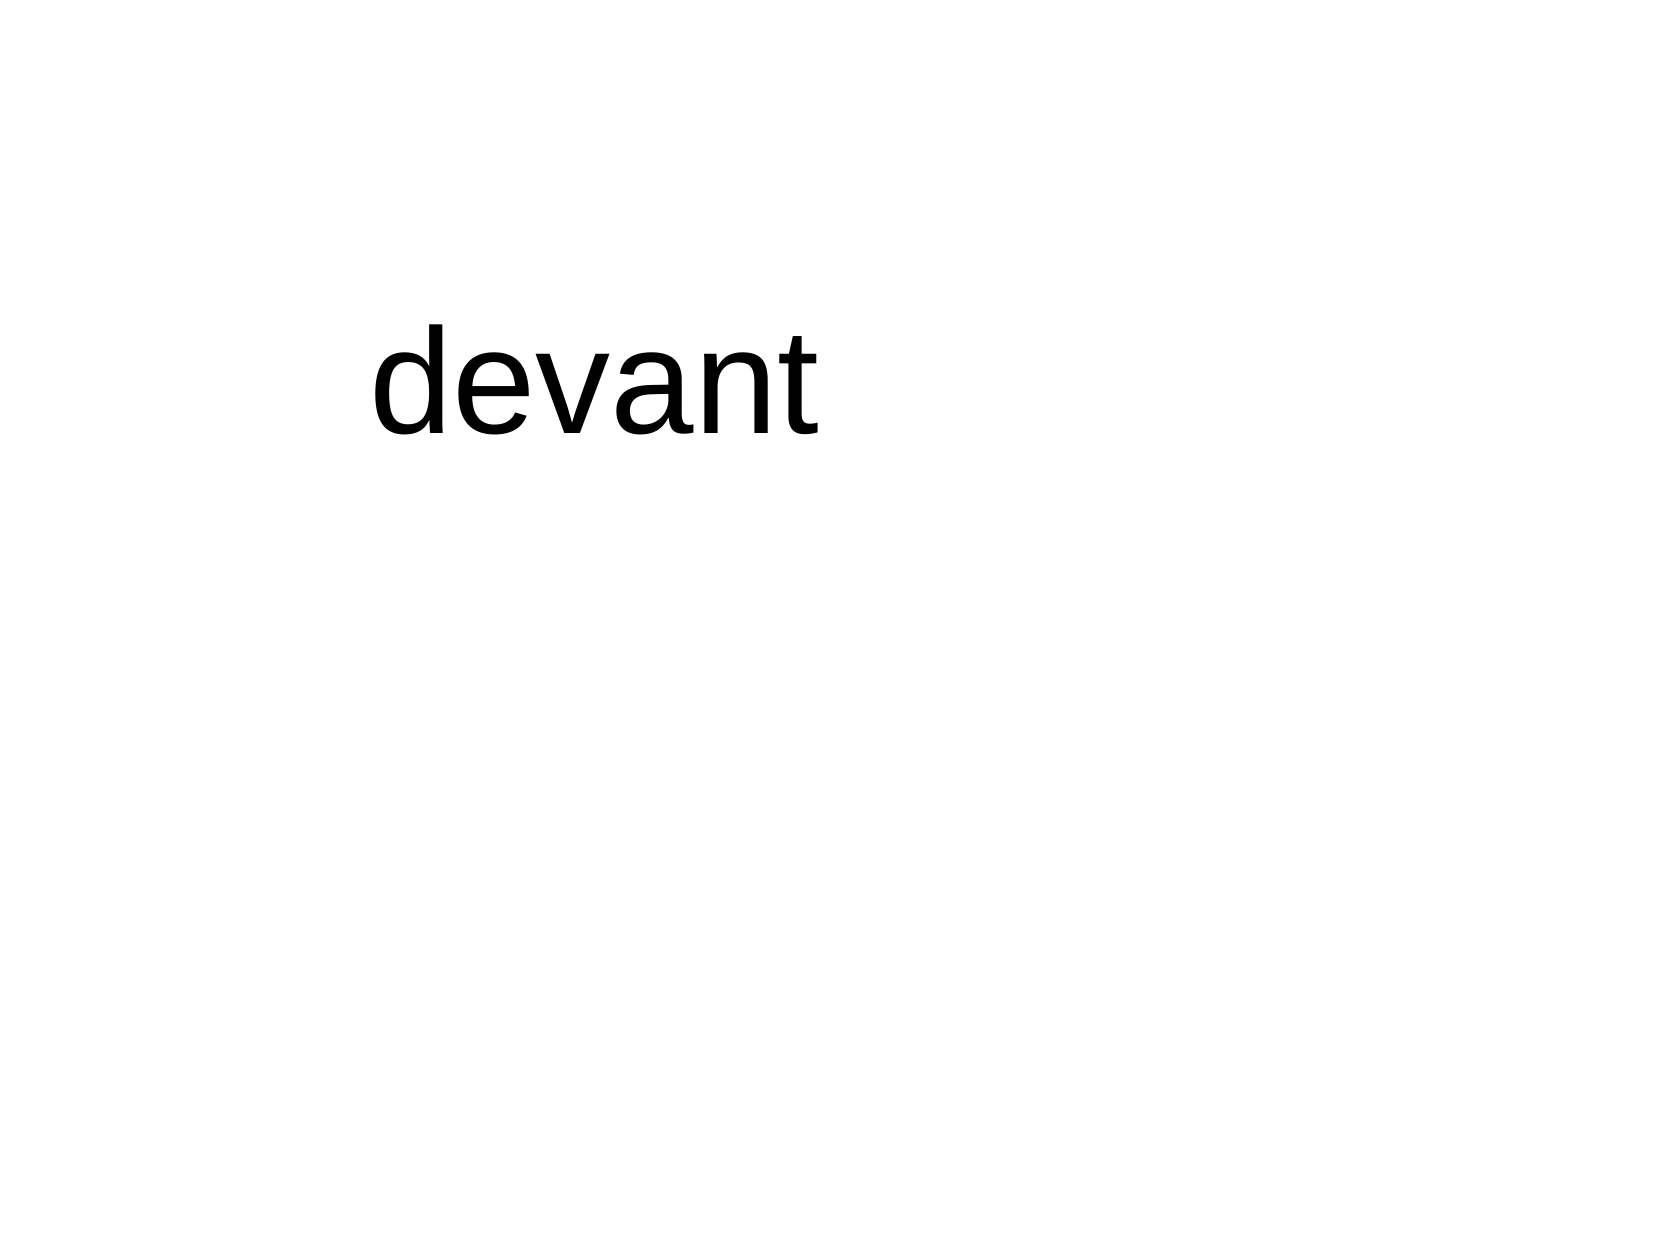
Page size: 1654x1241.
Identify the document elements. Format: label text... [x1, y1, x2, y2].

text_box devant [354, 290, 1252, 473]
